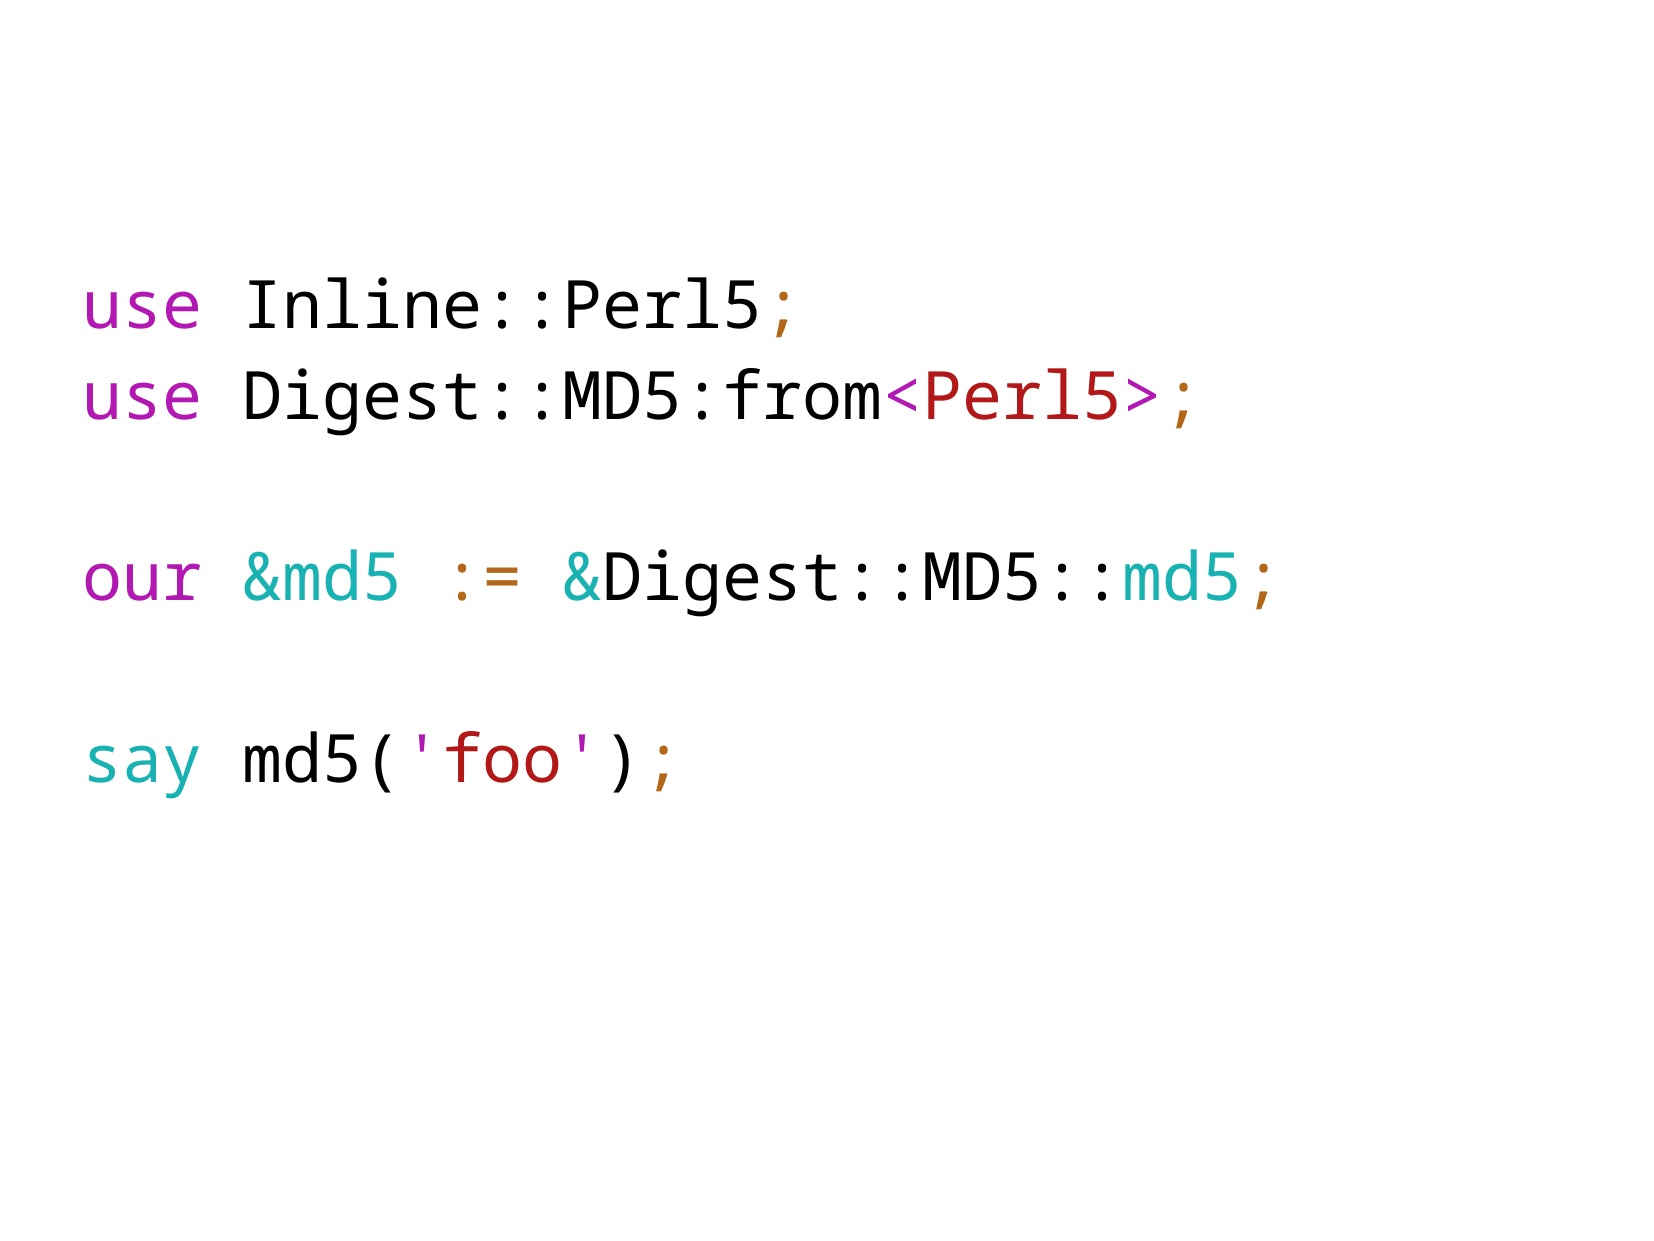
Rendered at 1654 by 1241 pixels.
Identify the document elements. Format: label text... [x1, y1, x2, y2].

subtitle use Inline::Perl5; use Digest::MD5:from<Perl5>; our &md5 := &Digest::MD5::md5; say md5('foo'); [82, 49, 1571, 1010]
